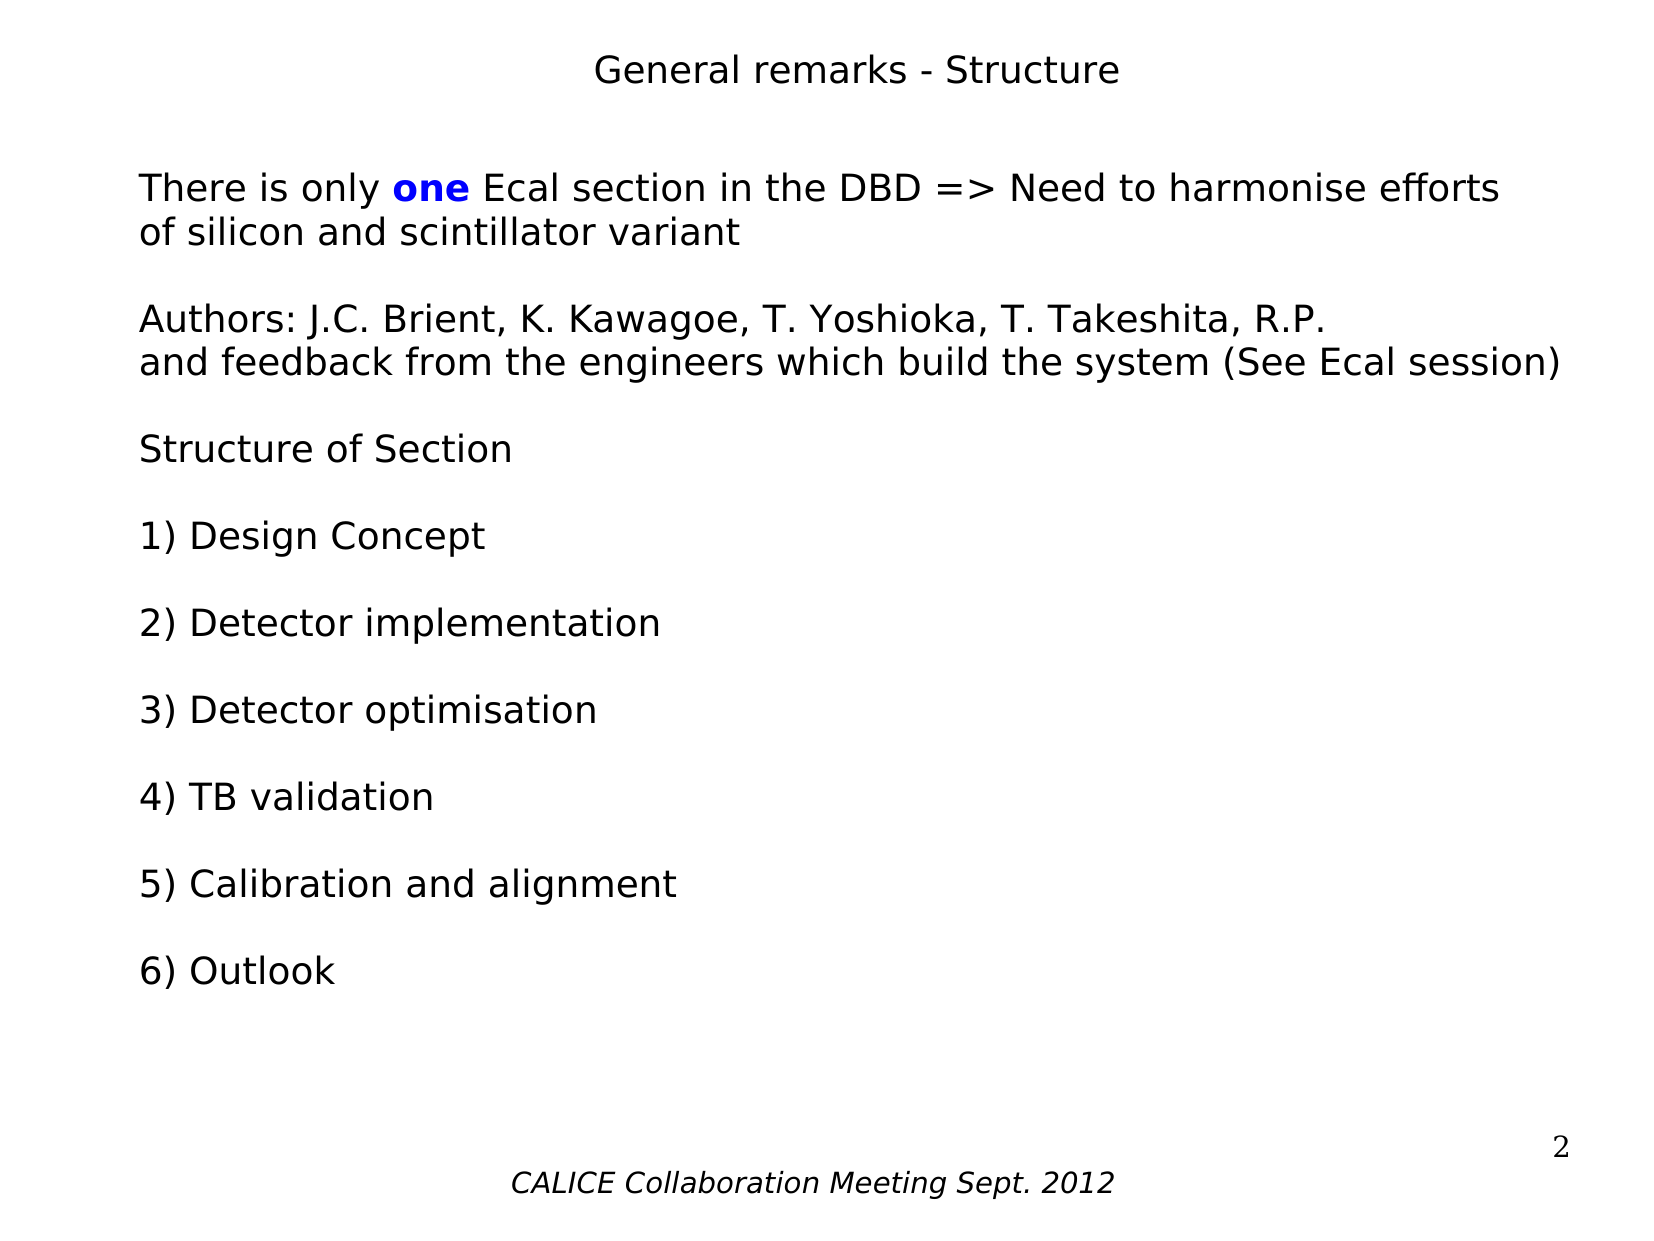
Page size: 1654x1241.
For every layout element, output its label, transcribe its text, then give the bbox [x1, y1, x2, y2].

text_box General remarks - Structure [578, 41, 1134, 100]
text_box There is only one Ecal section in the DBD => Need to harmonise efforts of silicon and scintillator variant Authors: J.C. Brient, K. Kawagoe, T. Yoshioka, T. Takeshita, R.P. and feedback from the engineers which build the system (See Ecal session) Structure of Section 1) Design Concept 2) Detector implementation 3) Detector optimisation 4) TB validation 5) Calibration and alignment 6) Outlook [124, 159, 1577, 1002]
